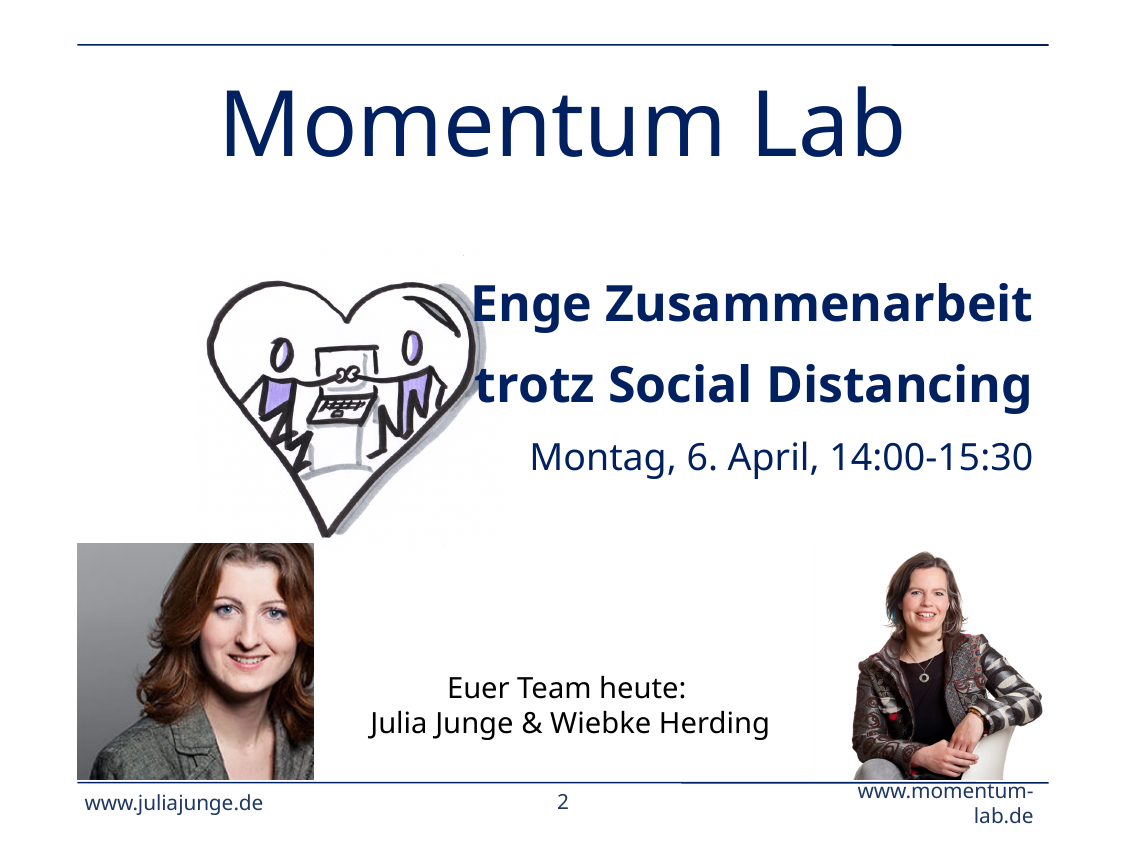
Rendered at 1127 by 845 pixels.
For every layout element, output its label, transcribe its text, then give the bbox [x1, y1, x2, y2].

slide_number www.juliajunge.de [69, 780, 331, 825]
picture [812, 543, 1049, 780]
subtitle Enge Zusammenarbeit trotz Social Distancing Montag, 6. April, 14:00-15:30 [204, 263, 1049, 468]
slide_number www.momentum-lab.de [795, 780, 1049, 825]
slide_number <number> [436, 780, 690, 825]
title Momentum Lab [77, 44, 1049, 209]
text_box Euer Team heute: Julia Junge & Wiebke Herding [234, 654, 907, 733]
picture [77, 239, 505, 780]
